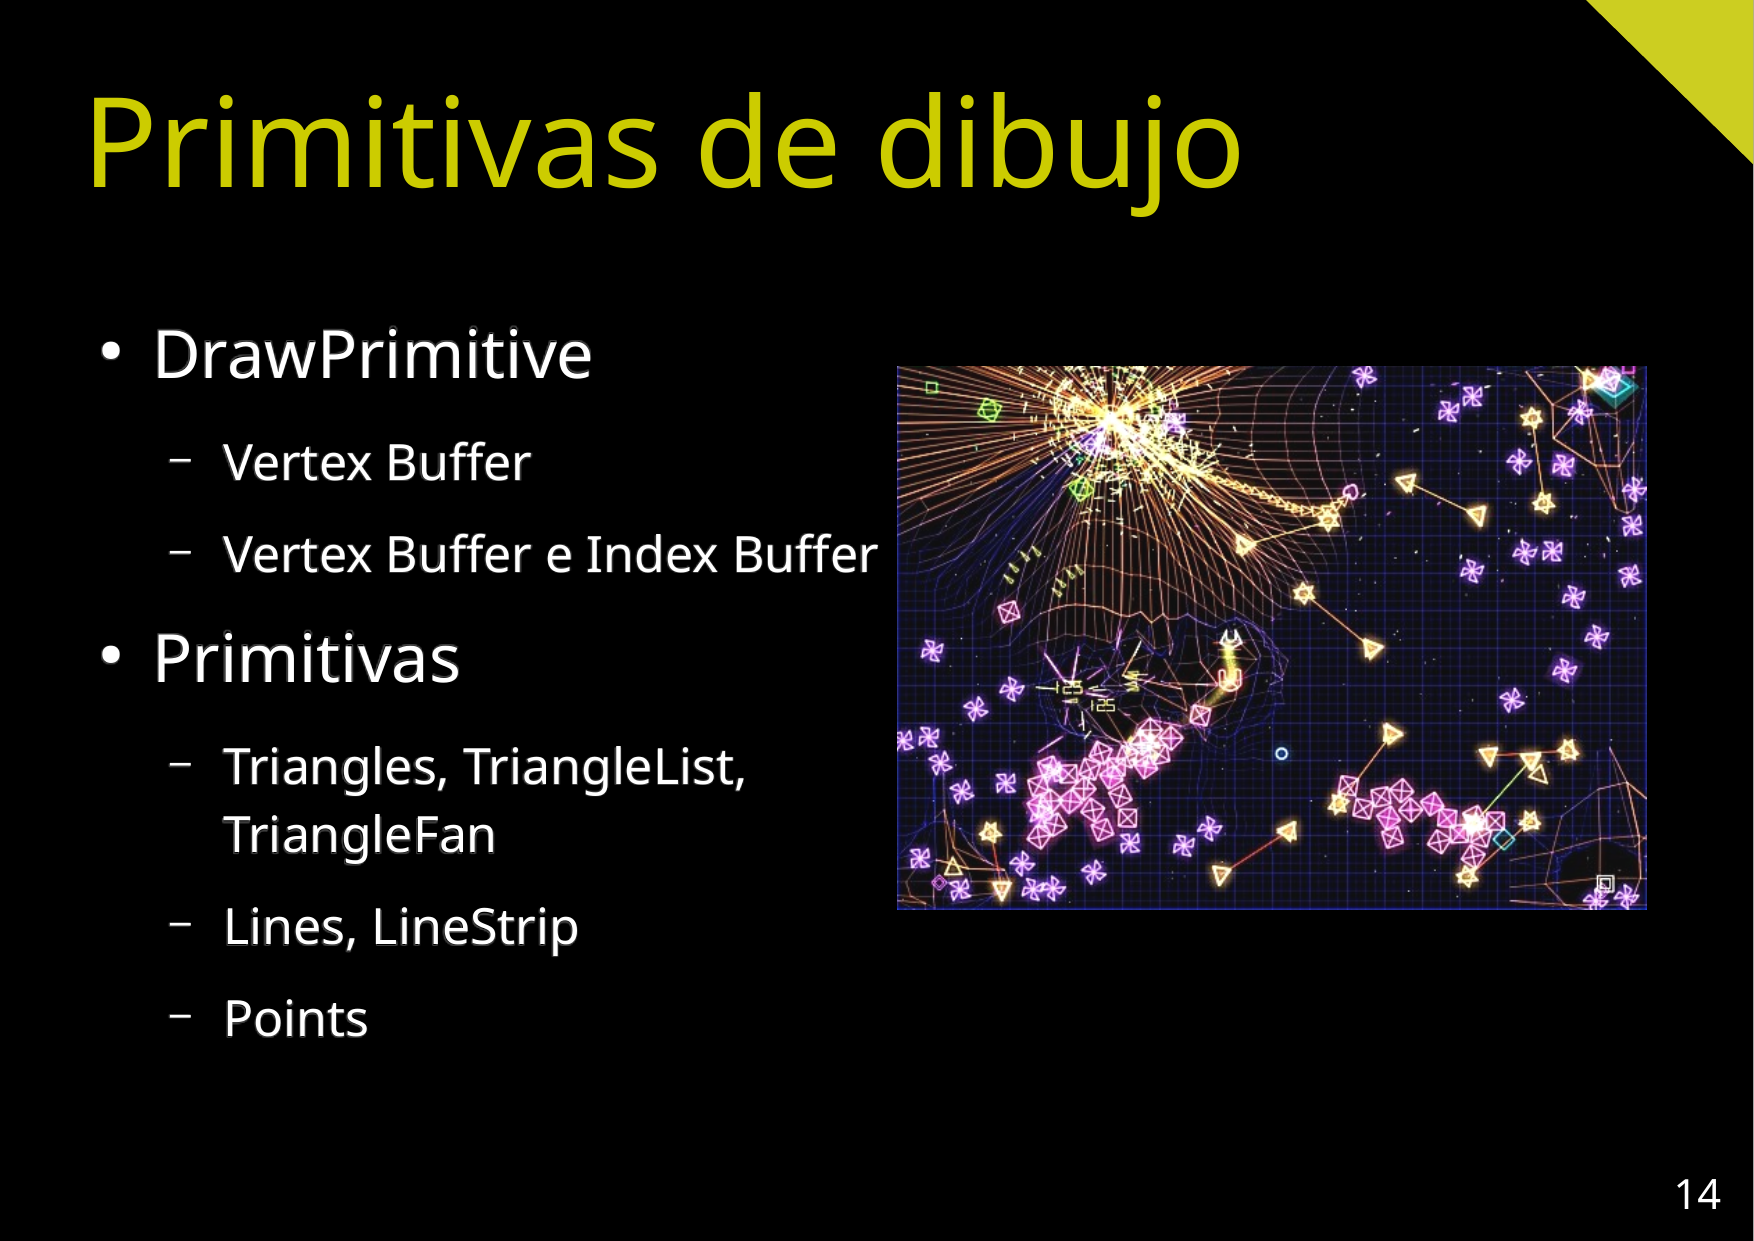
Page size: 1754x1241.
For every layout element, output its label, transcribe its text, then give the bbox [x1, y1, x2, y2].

title Primitivas de dibujo [82, 35, 1661, 243]
list DrawPrimitive Vertex Buffer Vertex Buffer e Index Buffer Primitivas Triangles, TriangleList, TriangleFan Lines, LineStrip Points [81, 307, 1660, 1126]
picture [897, 366, 1647, 910]
